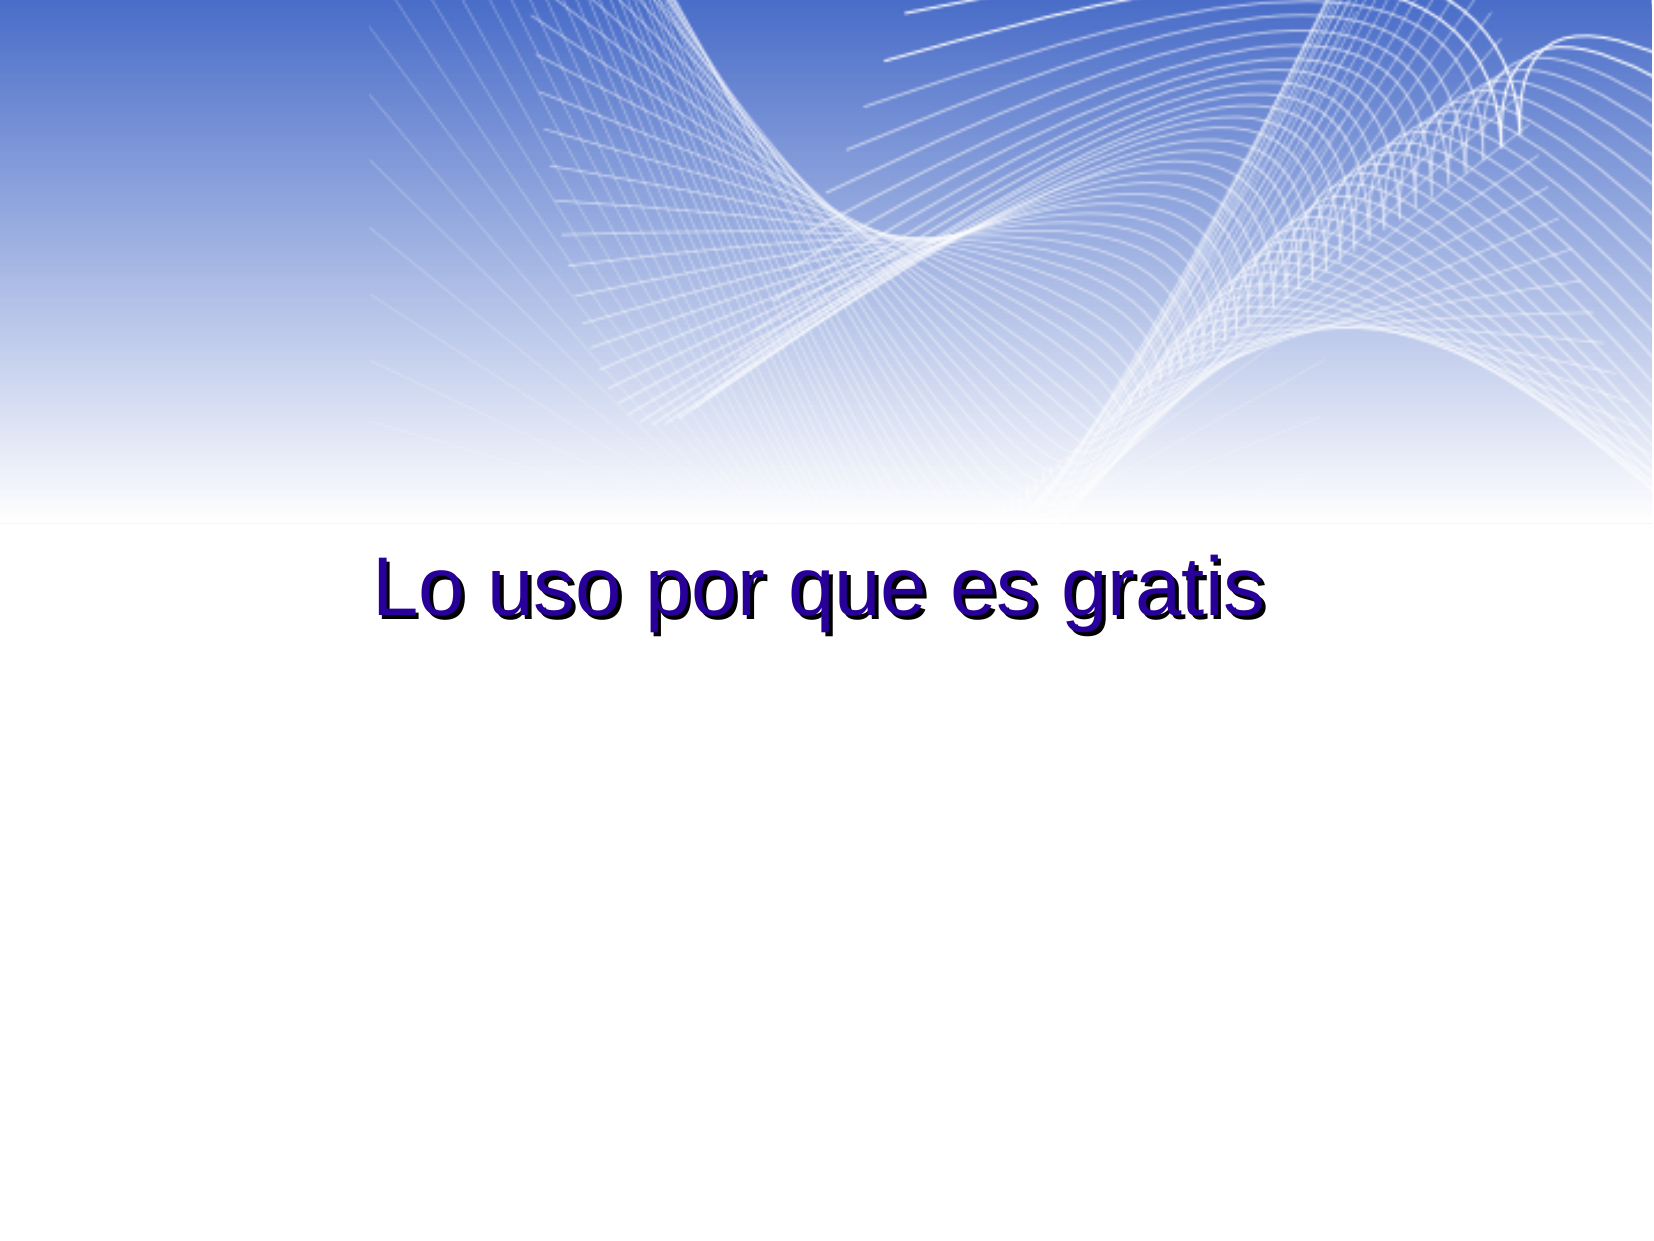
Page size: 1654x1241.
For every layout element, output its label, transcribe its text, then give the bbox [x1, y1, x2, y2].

title Lo uso por que es gratis [75, 487, 1563, 686]
picture [369, 0, 1654, 1126]
